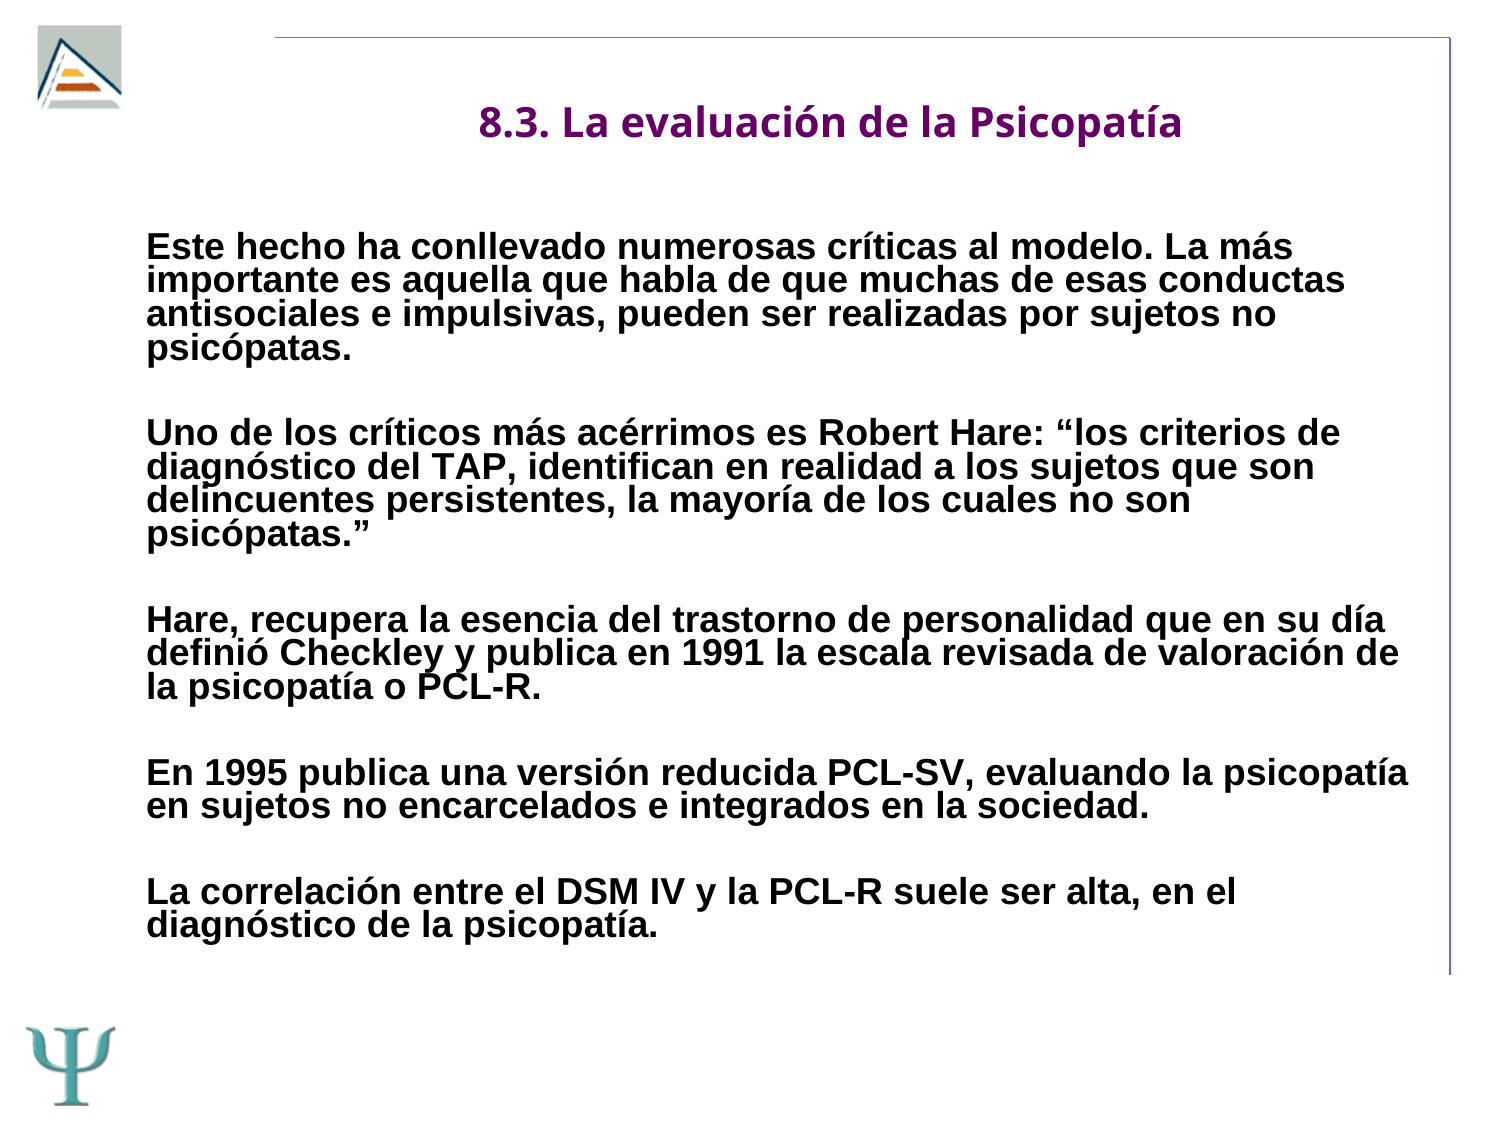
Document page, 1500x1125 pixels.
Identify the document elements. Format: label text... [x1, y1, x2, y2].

title 8.3. La evaluación de la Psicopatía [262, 74, 1401, 168]
list Este hecho ha conllevado numerosas críticas al modelo. La más importante es aquella que habla de que muchas de esas conductas antisociales e impulsivas, pueden ser realizadas por sujetos no psicópatas. Uno de los críticos más acérrimos es Robert Hare: “los criterios de diagnóstico del TAP, identifican en realidad a los sujetos que son delincuentes persistentes, la mayoría de los cuales no son psicópatas.” Hare, recupera la esencia del trastorno de personalidad que en su día definió Checkley y publica en 1991 la escala revisada de valoración de la psicopatía o PCL-R. En 1995 publica una versión reducida PCL-SV, evaluando la psicopatía en sujetos no encarcelados e integrados en la sociedad. La correlación entre el DSM IV y la PCL-R suele ser alta, en el diagnóstico de la psicopatía. [75, 224, 1426, 1125]
picture [24, 1024, 75, 1106]
picture [37, 24, 122, 109]
